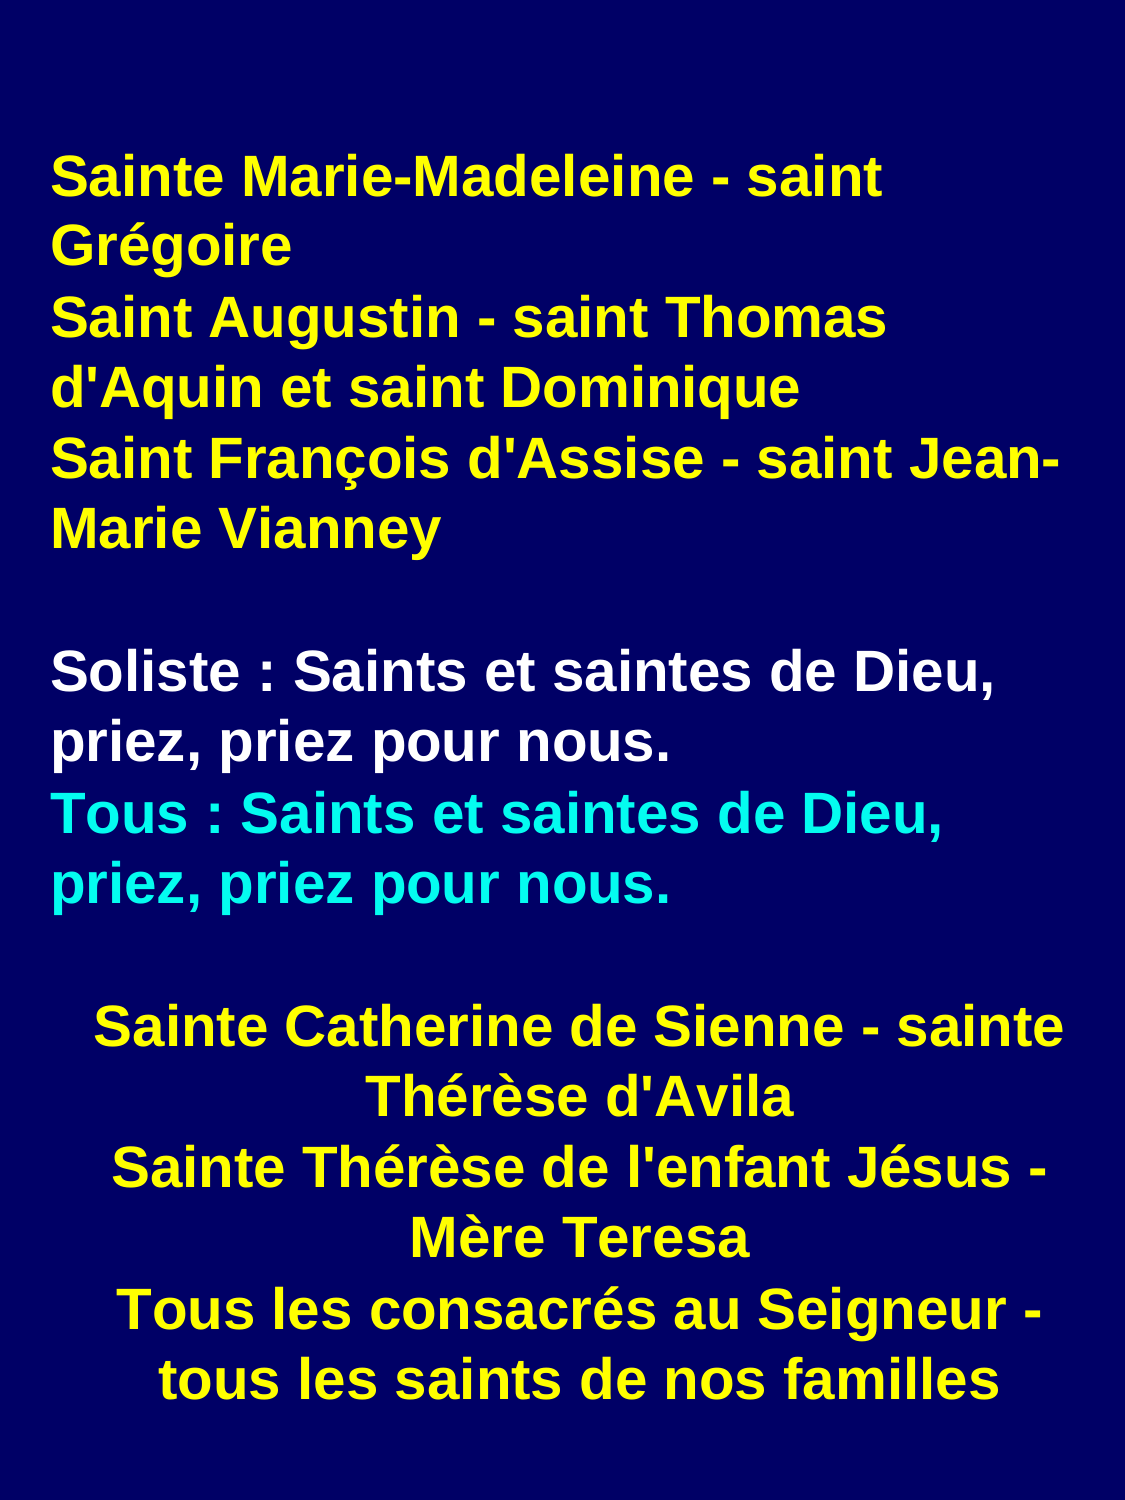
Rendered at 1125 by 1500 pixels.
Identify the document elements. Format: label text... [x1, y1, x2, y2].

text_box Sainte Marie-Madeleine - saint Grégoire Saint Augustin - saint Thomas d'Aquin et saint Dominique Saint François d'Assise - saint Jean-Marie Vianney Soliste : Saints et saintes de Dieu, priez, priez pour nous. Tous : Saints et saintes de Dieu, priez, priez pour nous. Sainte Catherine de Sienne - sainte Thérèse d'Avila Sainte Thérèse de l'enfant Jésus - Mère Teresa Tous les consacrés au Seigneur - tous les saints de nos familles [35, 63, 1125, 1441]
